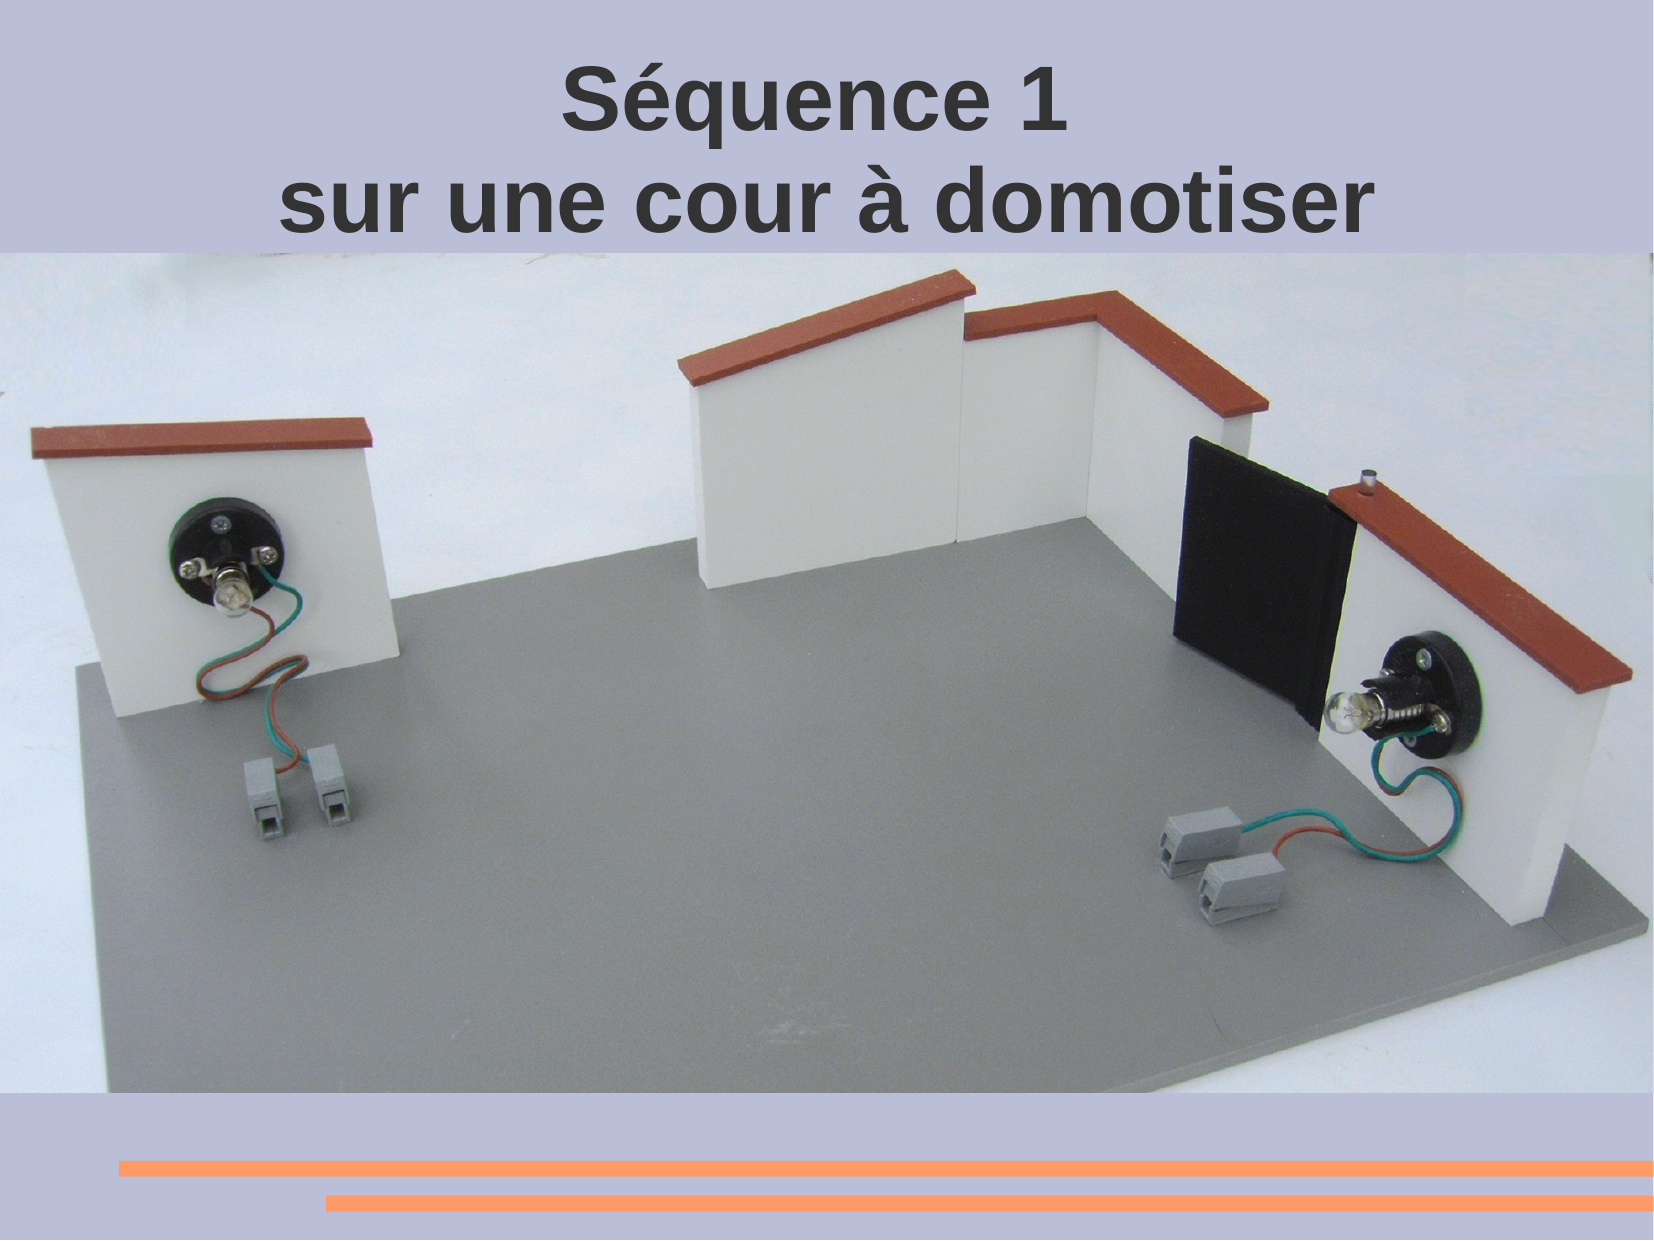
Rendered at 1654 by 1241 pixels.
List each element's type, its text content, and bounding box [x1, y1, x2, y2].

title Séquence 1 sur une cour à domotiser [121, 46, 1534, 253]
picture [0, 253, 1654, 1093]
